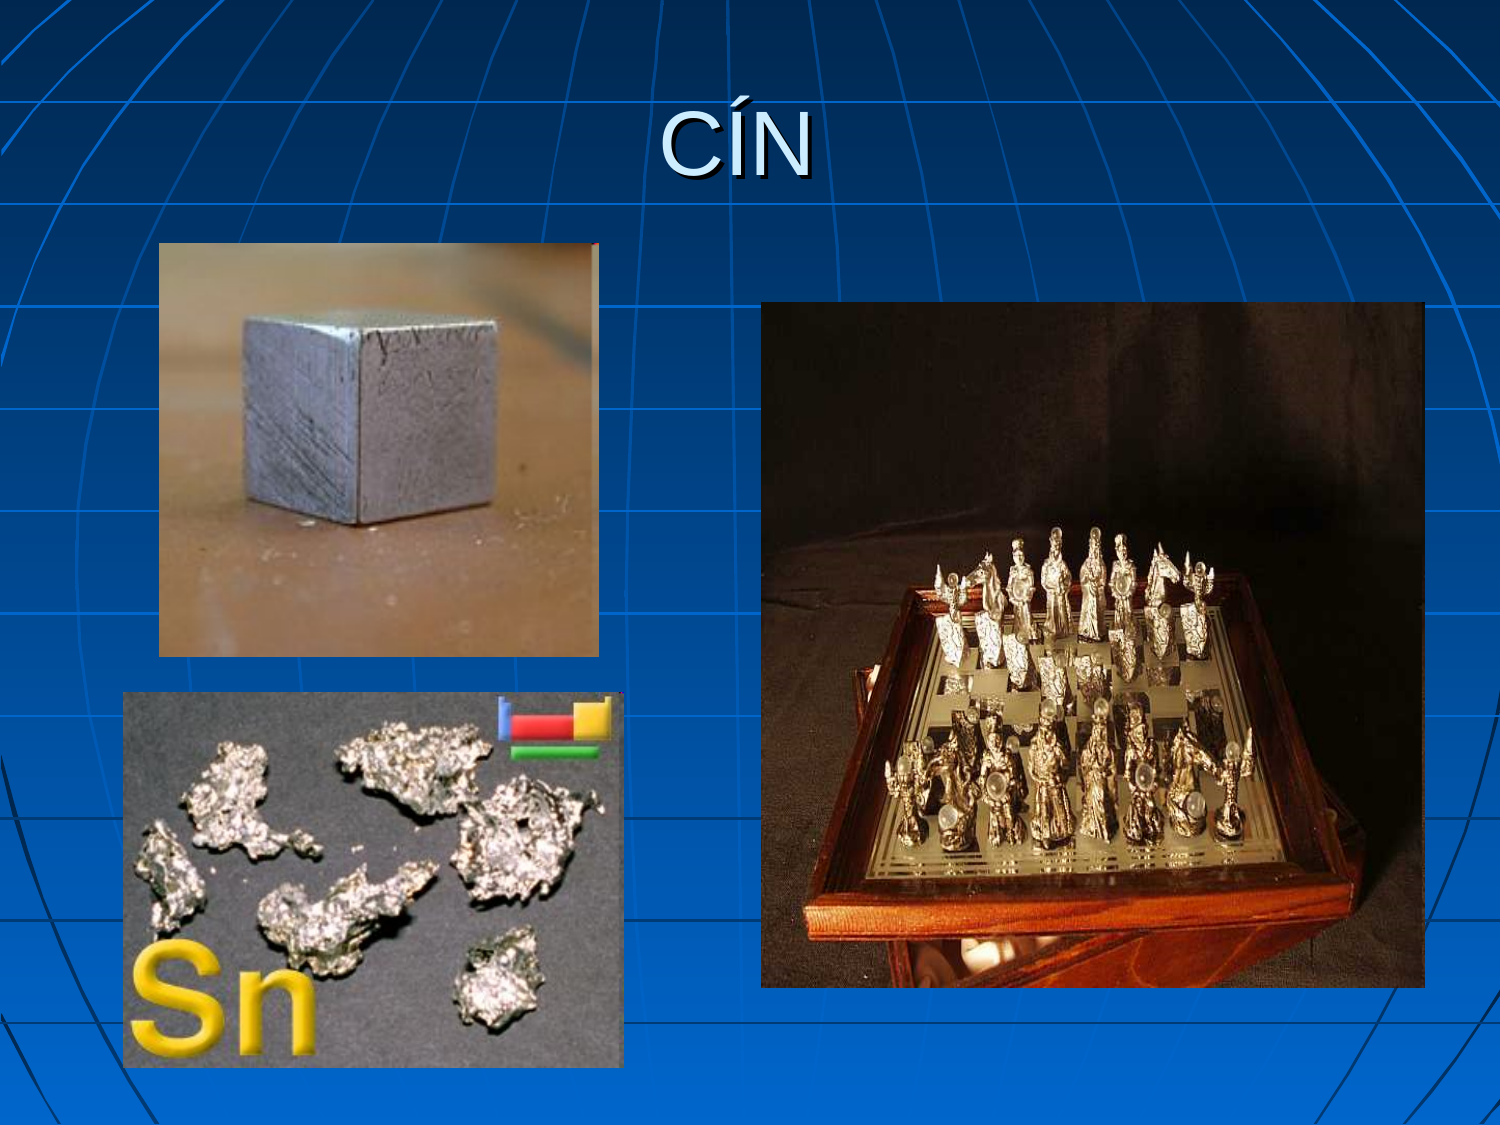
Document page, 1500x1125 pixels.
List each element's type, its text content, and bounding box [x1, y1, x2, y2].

list [159, 243, 599, 657]
title CÍN [75, 45, 1426, 233]
picture [761, 302, 1425, 988]
picture [123, 692, 624, 1068]
